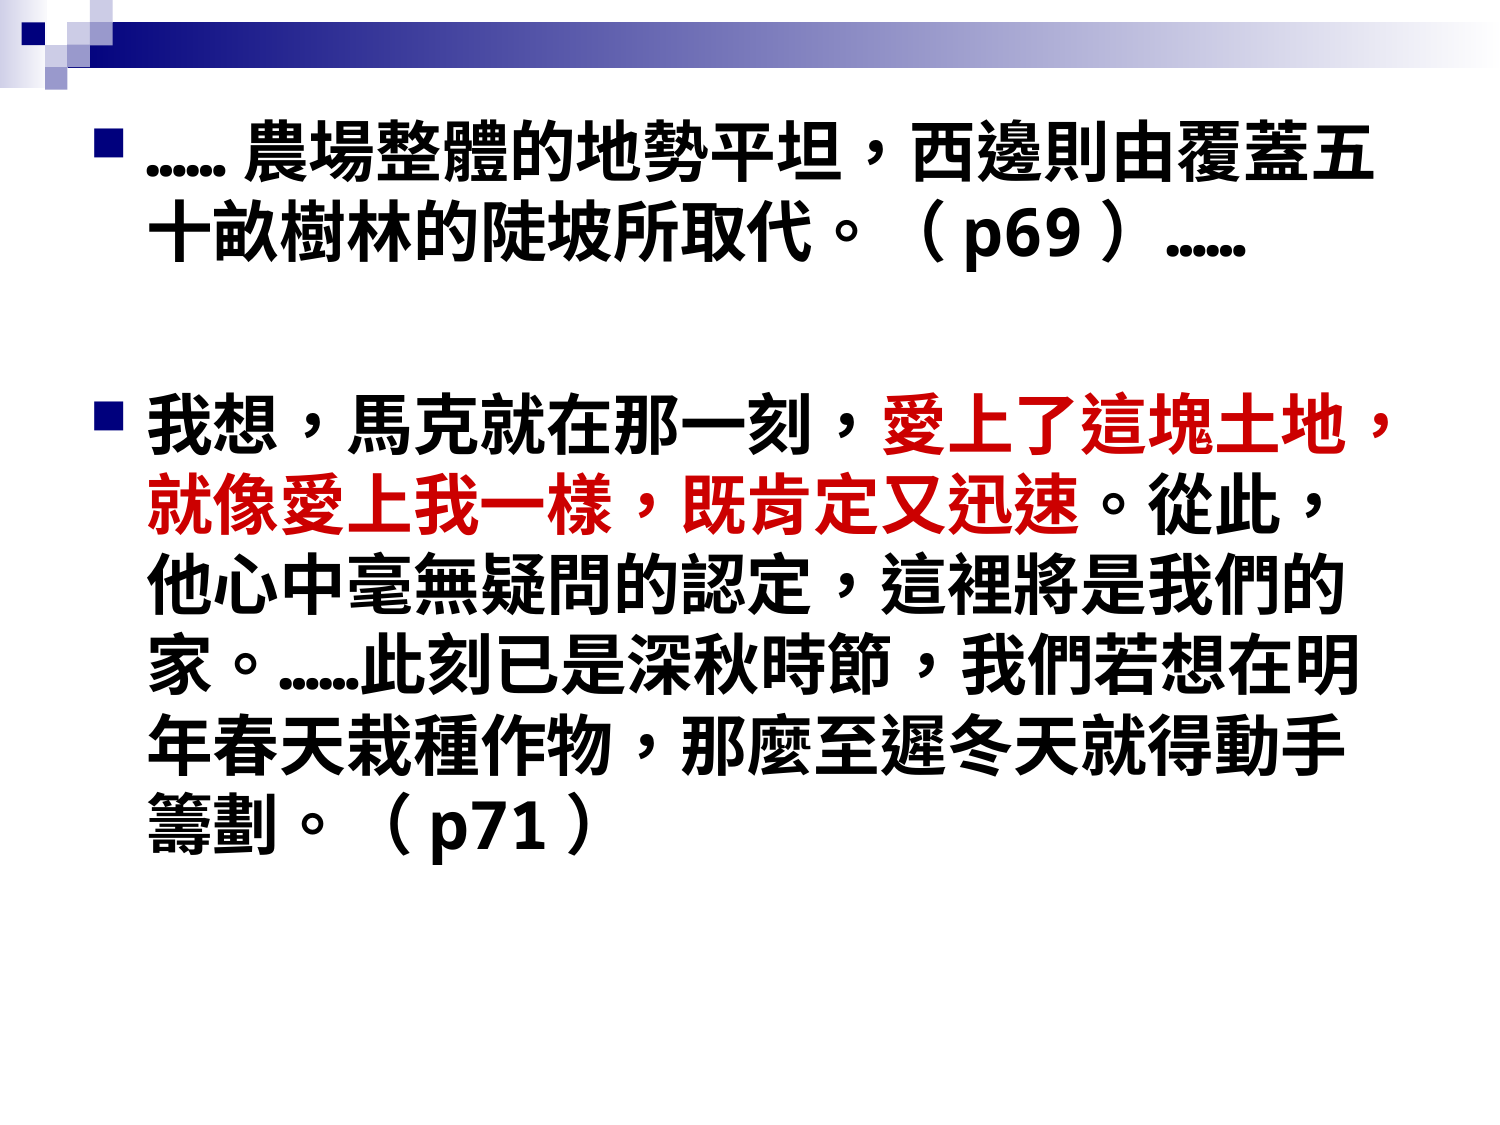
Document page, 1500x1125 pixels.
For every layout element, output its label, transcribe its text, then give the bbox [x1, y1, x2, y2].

list ……農場整體的地勢平坦，西邊則由覆蓋五十畝樹林的陡坡所取代。（p69）…… 我想，馬克就在那一刻，愛上了這塊土地，就像愛上我一樣，既肯定又迅速。從此，他心中毫無疑問的認定，這裡將是我們的家。……此刻已是深秋時節，我們若想在明年春天栽種作物，那麼至遲冬天就得動手籌劃。（p71） [75, 101, 1426, 1035]
